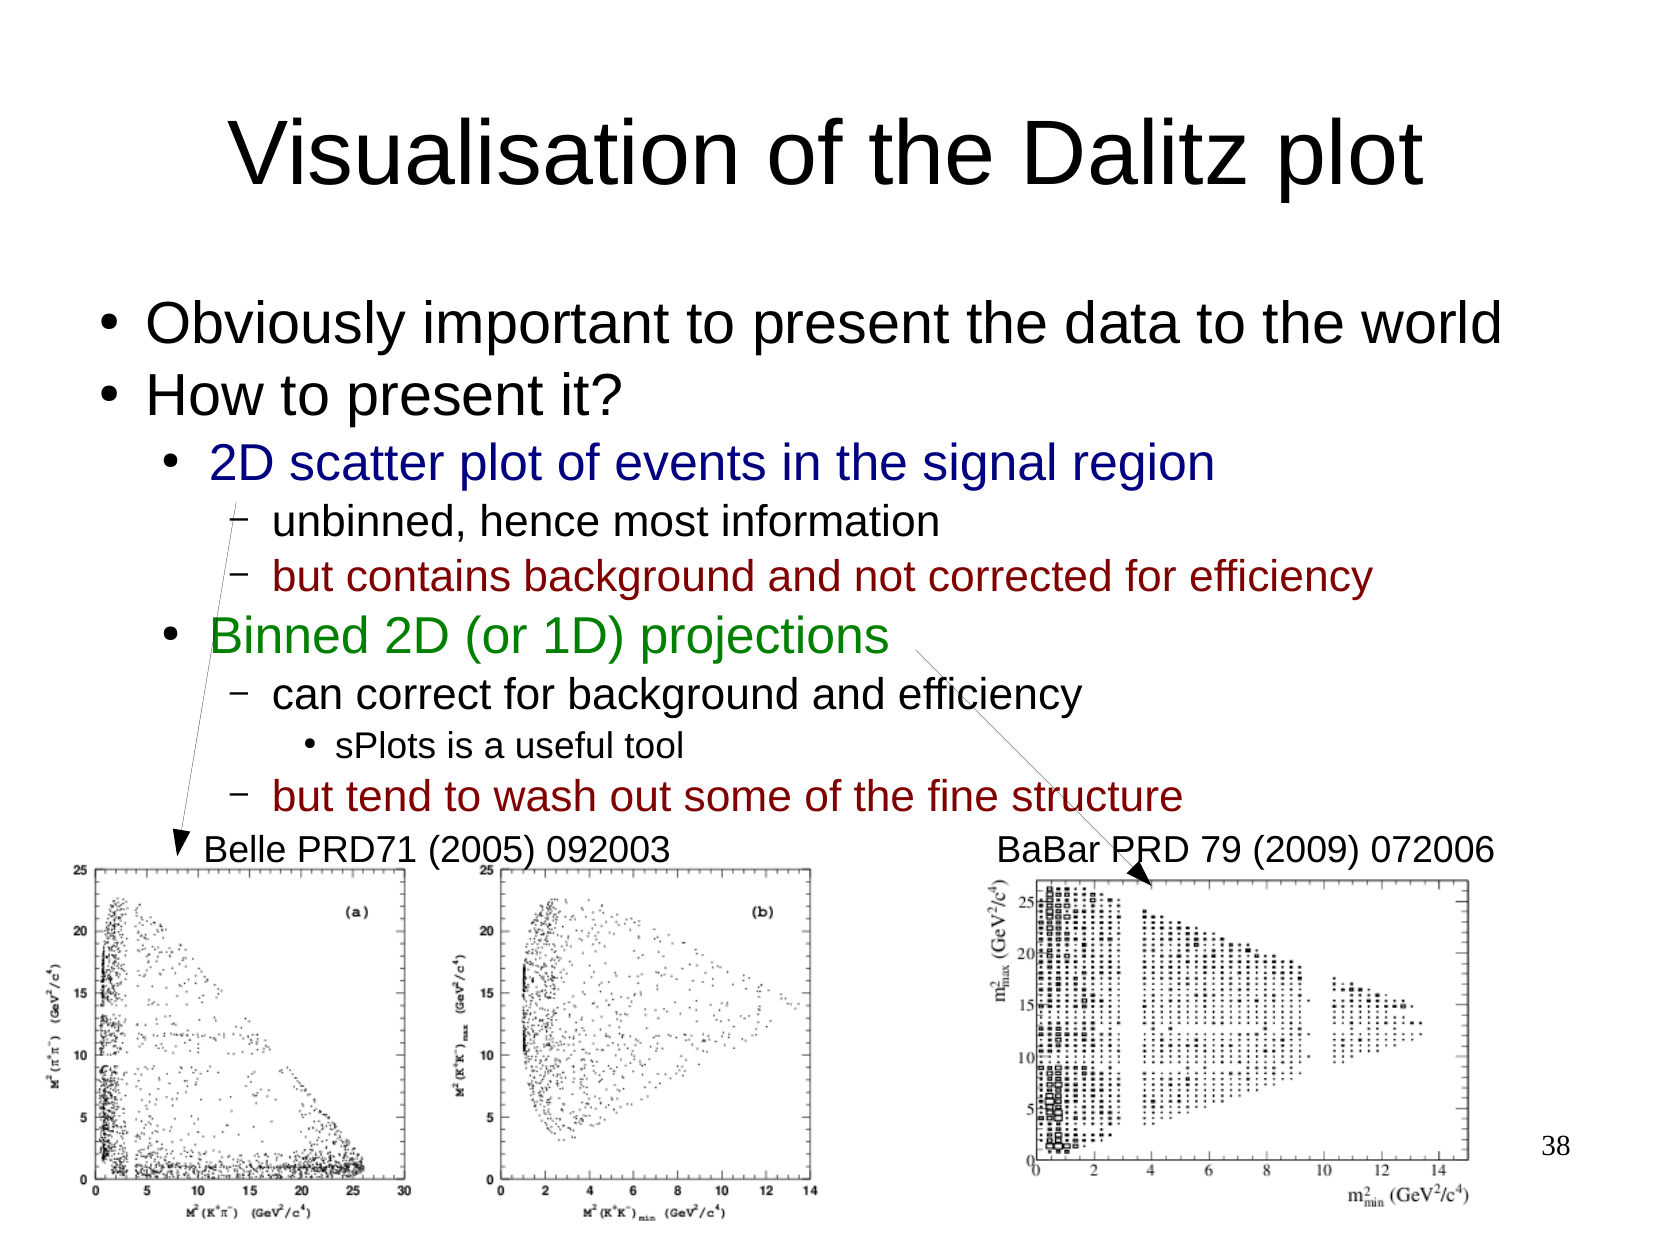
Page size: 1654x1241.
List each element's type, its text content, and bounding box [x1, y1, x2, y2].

text_box BaBar PRD 79 (2009) 072006 [950, 820, 1133, 878]
title Visualisation of the Dalitz plot [82, 49, 1571, 257]
picture [970, 878, 1495, 1219]
picture [33, 853, 831, 1229]
list Obviously important to present the data to the world How to present it? 2D scatter plot of events in the signal region unbinned, hence most information but contains background and not corrected for efficiency Binned 2D (or 1D) projections can correct for background and efficiency sPlots is a useful tool but tend to wash out some of the fine structure [82, 290, 1571, 827]
text_box Belle PRD71 (2005) 092003 [141, 820, 733, 878]
text_box BaBar PRD 79 (2009) 072006 [1087, 820, 1542, 878]
